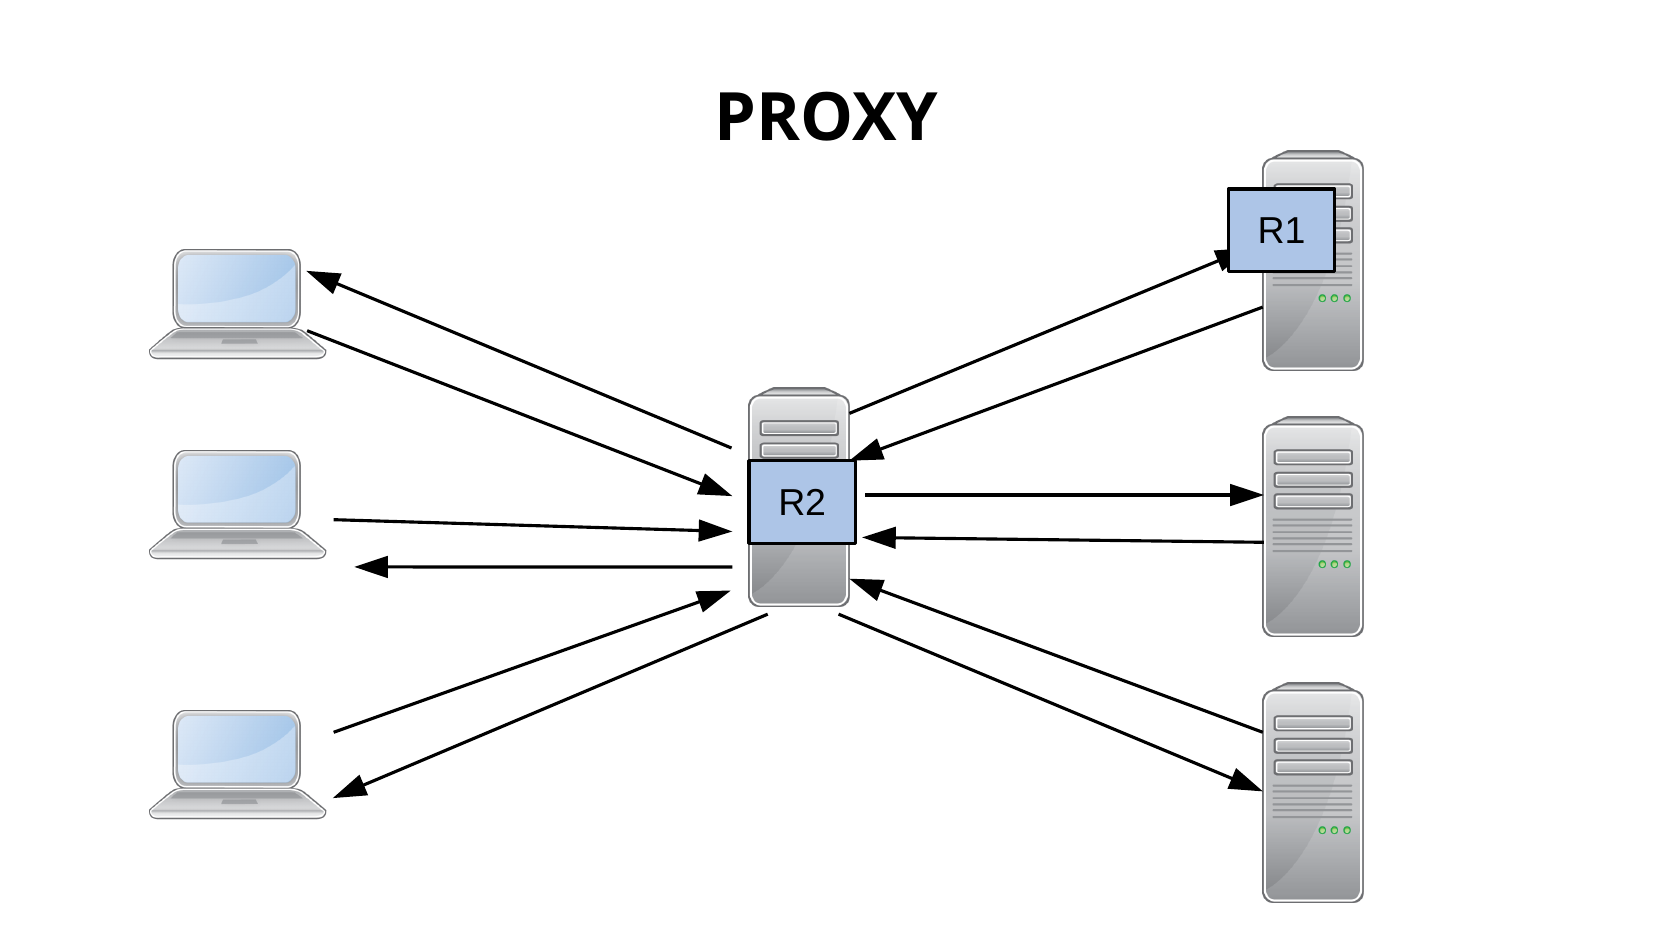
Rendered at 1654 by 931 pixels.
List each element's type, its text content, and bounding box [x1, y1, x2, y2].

picture [748, 387, 850, 460]
picture [1262, 682, 1364, 903]
picture [141, 702, 334, 827]
picture [1262, 416, 1364, 637]
text_box R1 [1228, 188, 1335, 272]
picture [1262, 150, 1364, 371]
picture [141, 241, 334, 367]
title PROXY [82, 36, 1571, 193]
picture [141, 442, 334, 567]
picture [748, 544, 850, 607]
text_box R2 [748, 460, 856, 544]
